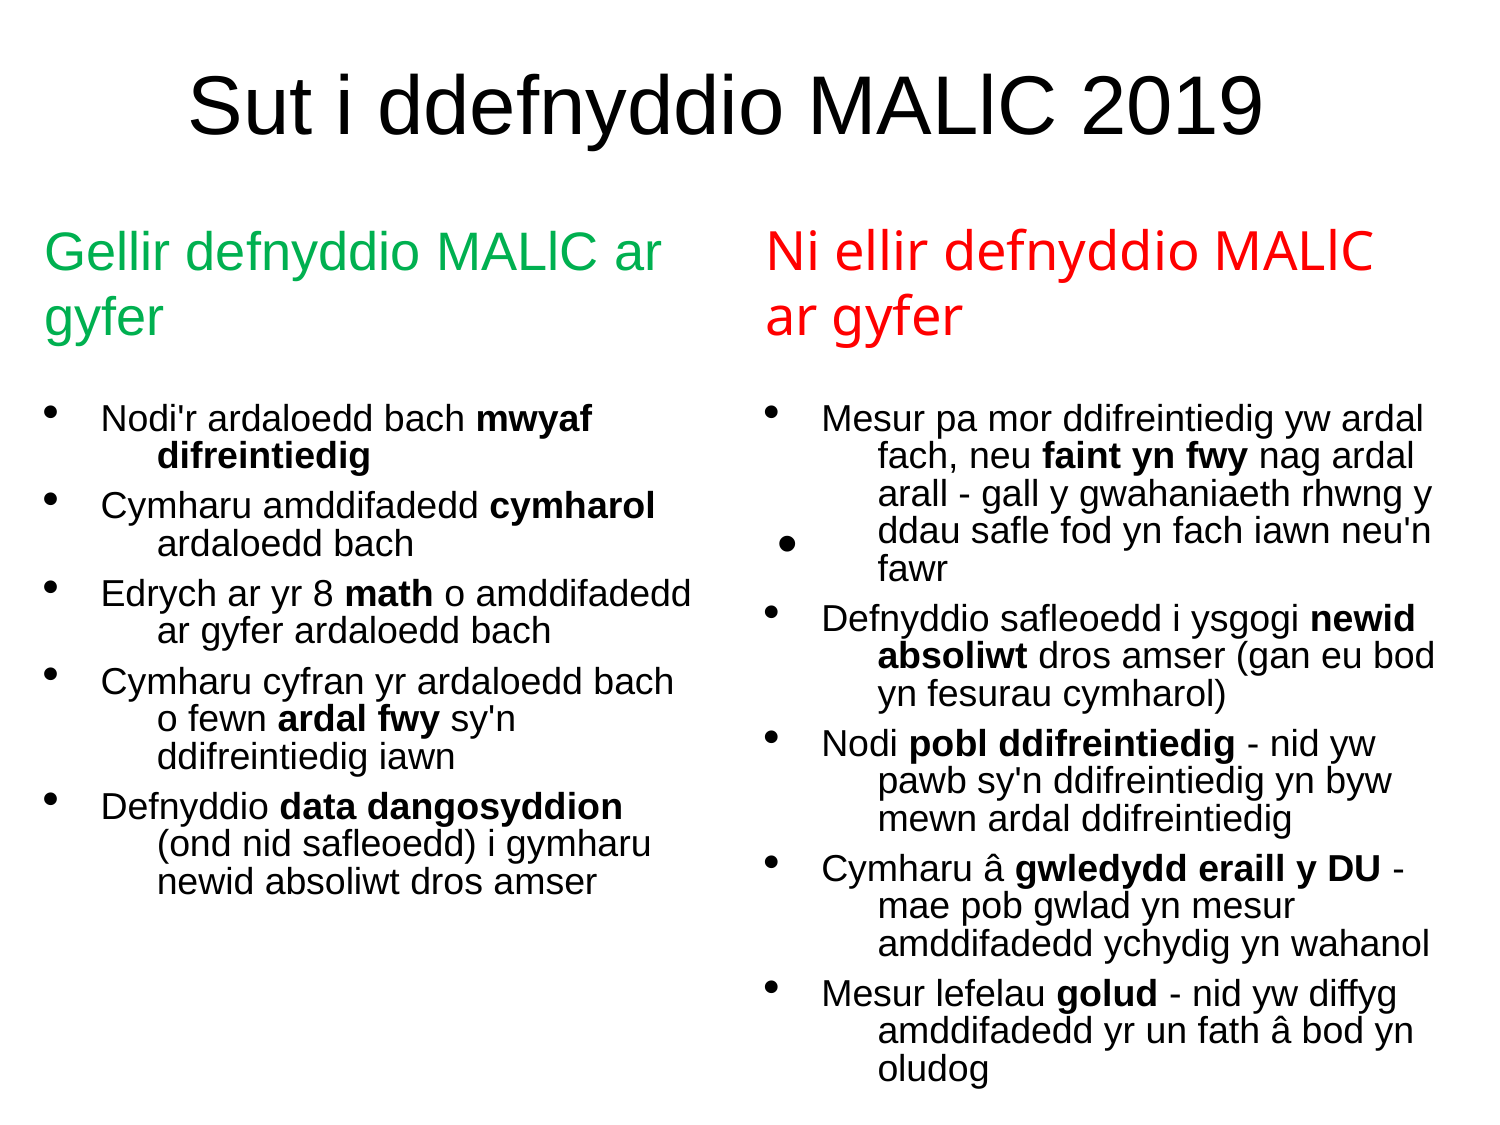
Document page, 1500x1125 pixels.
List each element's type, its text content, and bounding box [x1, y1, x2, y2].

text_box Gellir defnyddio MALlC ar gyfer Nodi'r ardaloedd bach mwyaf difreintiedig Cymharu amddifadedd cymharol ardaloedd bach Edrych ar yr 8 math o amddifadedd ar gyfer ardaloedd bach Cymharu cyfran yr ardaloedd bach o fewn ardal fwy sy'n ddifreintiedig iawn Defnyddio data dangosyddion (ond nid safleoedd) i gymharu newid absoliwt dros amser [29, 209, 711, 909]
text_box Sut i ddefnyddio MALlC 2019 [0, 43, 1500, 158]
text_box Ni ellir defnyddio MALlC ar gyfer Mesur pa mor ddifreintiedig yw ardal fach, neu faint yn fwy nag ardal arall - gall y gwahaniaeth rhwng y ddau safle fod yn fach iawn neu'n fawr Defnyddio safleoedd i ysgogi newid absoliwt dros amser (gan eu bod yn fesurau cymharol) Nodi pobl ddifreintiedig - nid yw pawb sy'n ddifreintiedig yn byw mewn ardal ddifreintiedig Cymharu â gwledydd eraill y DU - mae pob gwlad yn mesur amddifadedd ychydig yn wahanol Mesur lefelau golud - nid yw diffyg amddifadedd yr un fath â bod yn oludog [750, 209, 1452, 1097]
